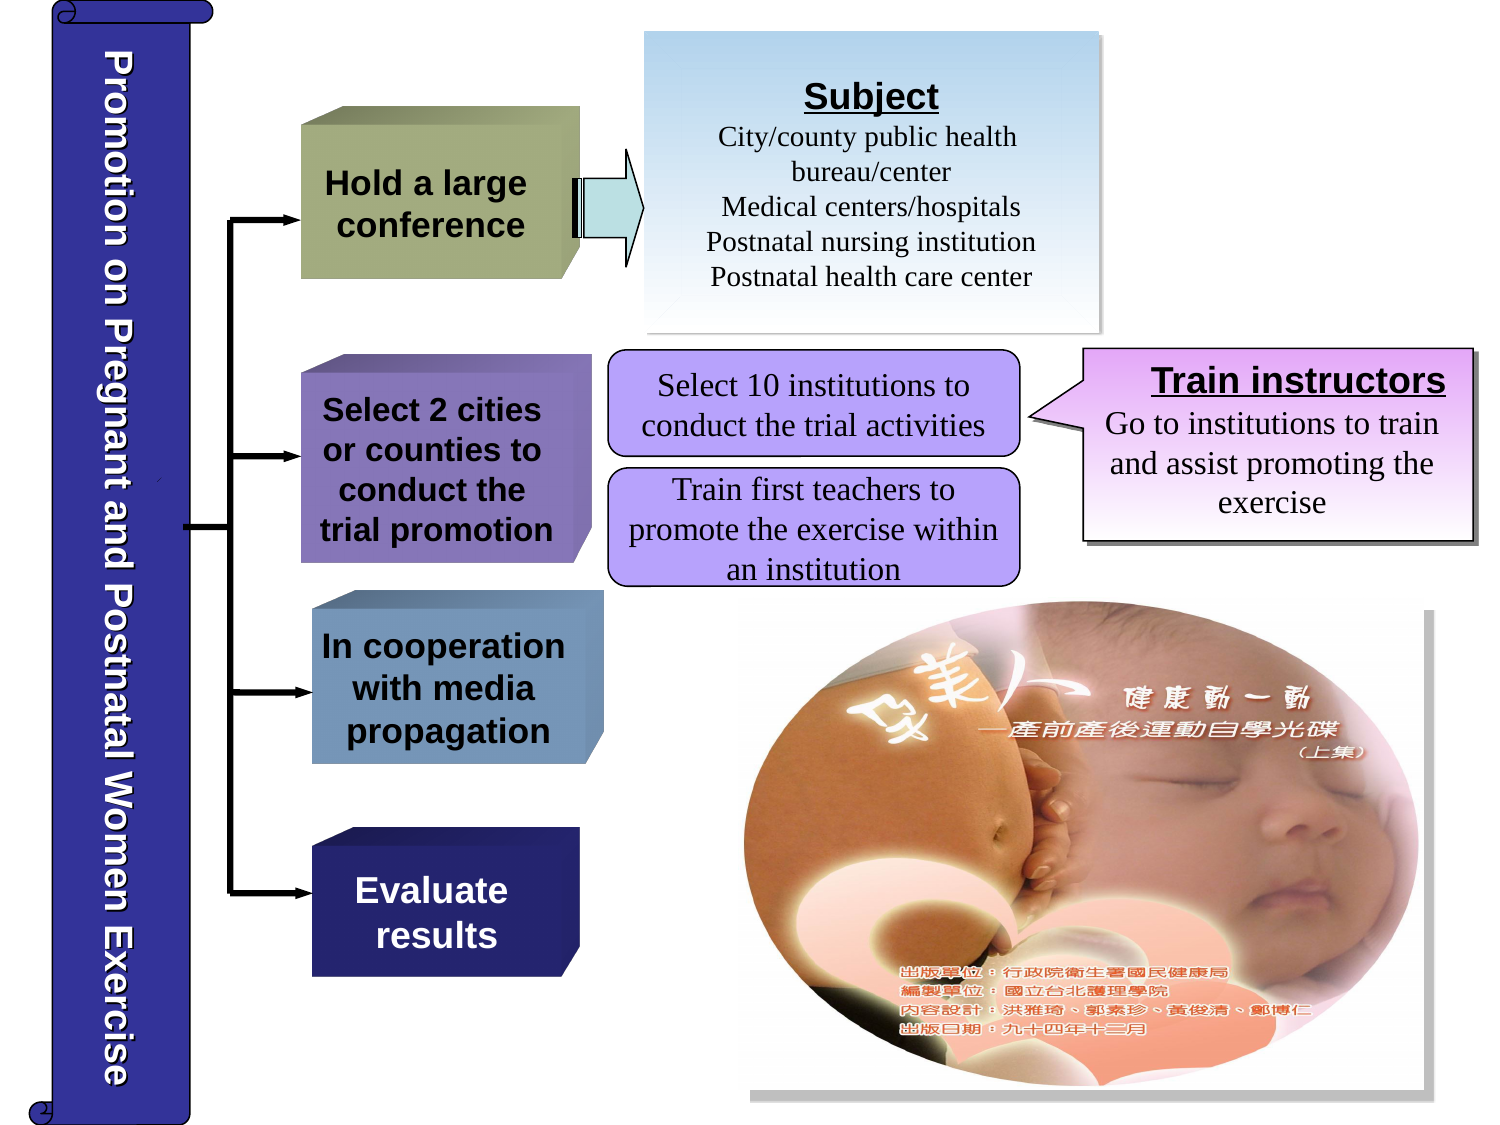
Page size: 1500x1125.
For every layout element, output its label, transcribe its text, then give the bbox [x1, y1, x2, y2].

text_box Train instructors Go to institutions to train and assist promoting the exercise [1029, 348, 1474, 541]
text_box Train first teachers to promote the exercise within an institution [608, 467, 1020, 587]
text_box [583, 148, 644, 268]
text_box Select 10 institutions to conduct the trial activities [608, 349, 1020, 457]
text_box [577, 178, 582, 238]
text_box Subject City/county public health bureau/center Medical centers/hospitals Postnatal nursing institution Postnatal health care center [643, 30, 1100, 334]
picture [738, 597, 1424, 1090]
text_box Promotion on Pregnant and Postnatal Women Exercise [29, 0, 213, 1125]
